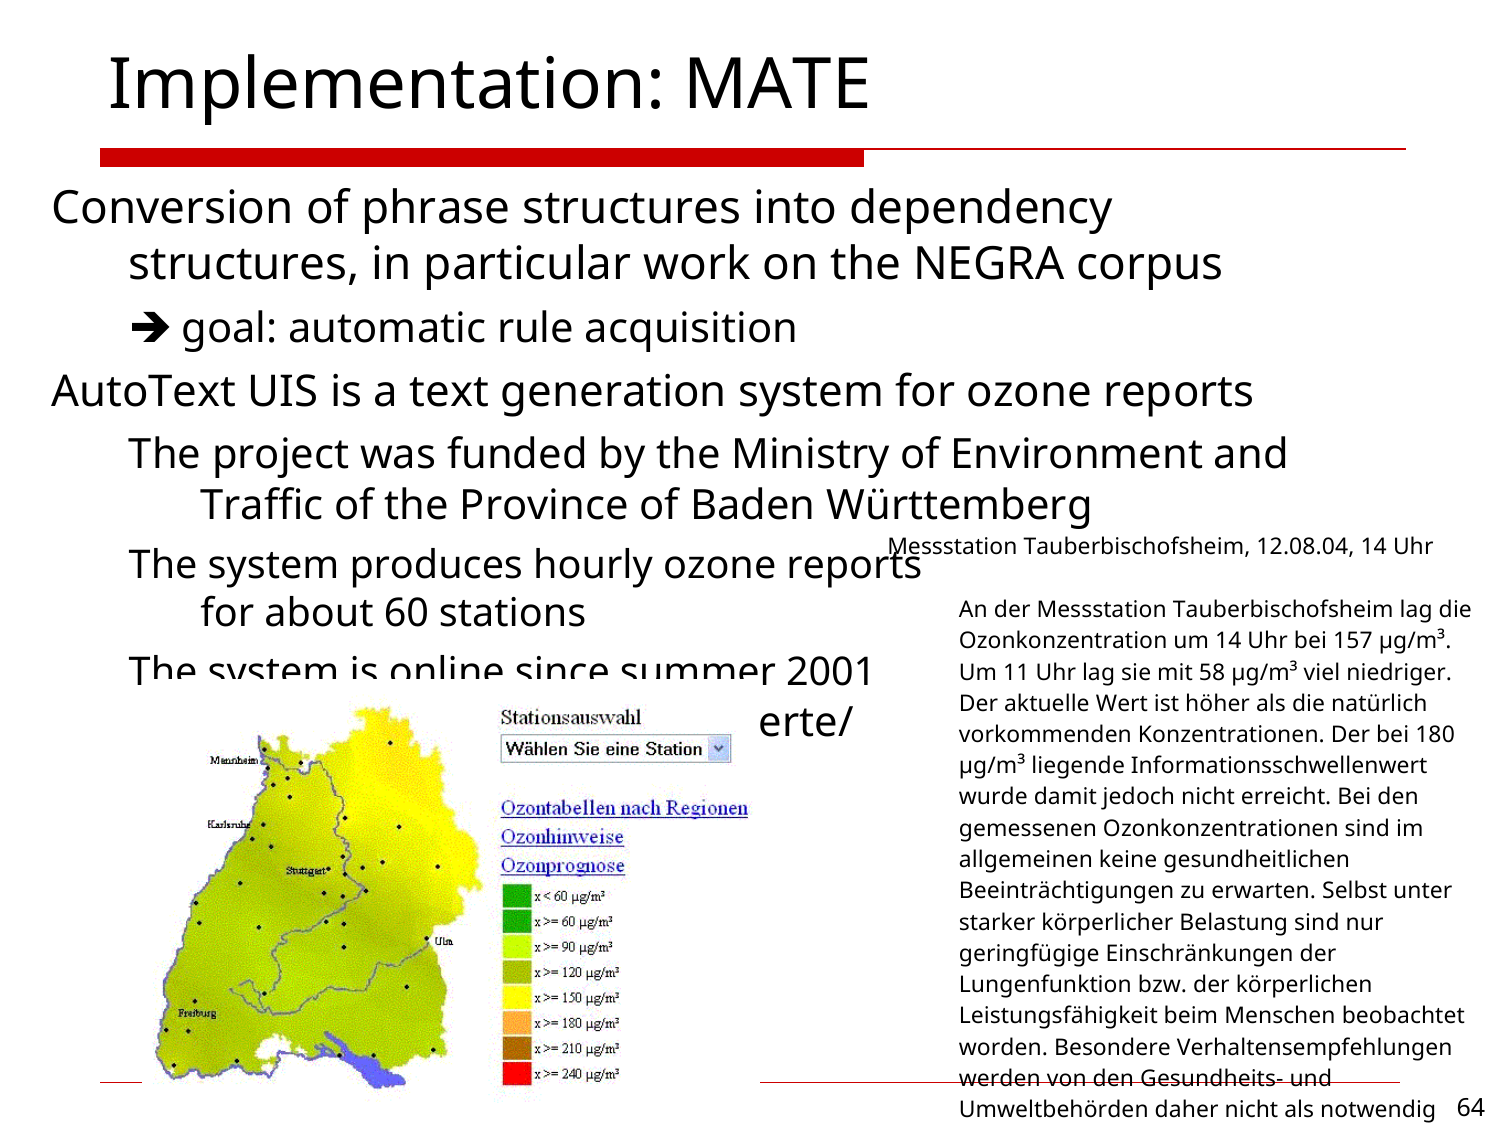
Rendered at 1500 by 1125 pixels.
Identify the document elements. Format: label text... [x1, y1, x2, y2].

picture [142, 679, 760, 1125]
text_box Messstation Tauberbischofsheim, 12.08.04, 14 Uhr An der Messstation Tauberbischofsheim lag die Ozonkonzentration um 14 Uhr bei 157 µg/m³. Um 11 Uhr lag sie mit 58 µg/m³ viel niedriger. Der aktuelle Wert ist höher als die natürlich vorkommenden Konzentrationen. Der bei 180 µg/m³ liegende Informationsschwellenwert wurde damit jedoch nicht erreicht. Bei den gemessenen Ozonkonzentrationen sind im allgemeinen keine gesundheitlichen Beeinträchtigungen zu erwarten. Selbst unter starker körperlicher Belastung sind nur geringfügige Einschränkungen der Lungenfunktion bzw. der körperlichen Leistungsfähigkeit beim Menschen beobachtet worden. Besondere Verhaltensempfehlungen werden von den Gesundheits- und Umweltbehörden daher nicht als notwendig angesehen. Dieser Wert war die höchste in der Region Bauland/Hohenlohe zur gleichen Zeit gemessene Konzentration. Der niedrigste Wert lag an der Messstation Schwäbisch Hall bei 148 µg/m³ [795, 522, 1500, 1125]
title Implementation: MATE [94, 36, 1407, 138]
list Conversion of phrase structures into dependency structures, in particular work on the NEGRA corpus  goal: automatic rule acquisition AutoText UIS is a text generation system for ozone reports The project was funded by the Ministry of Environment and Traffic of the Province of Baden Württemberg The system produces hourly ozone reports for about 60 stations The system is online since summer 2001 http://www.umeg.de/messwerte/ [36, 170, 1320, 851]
